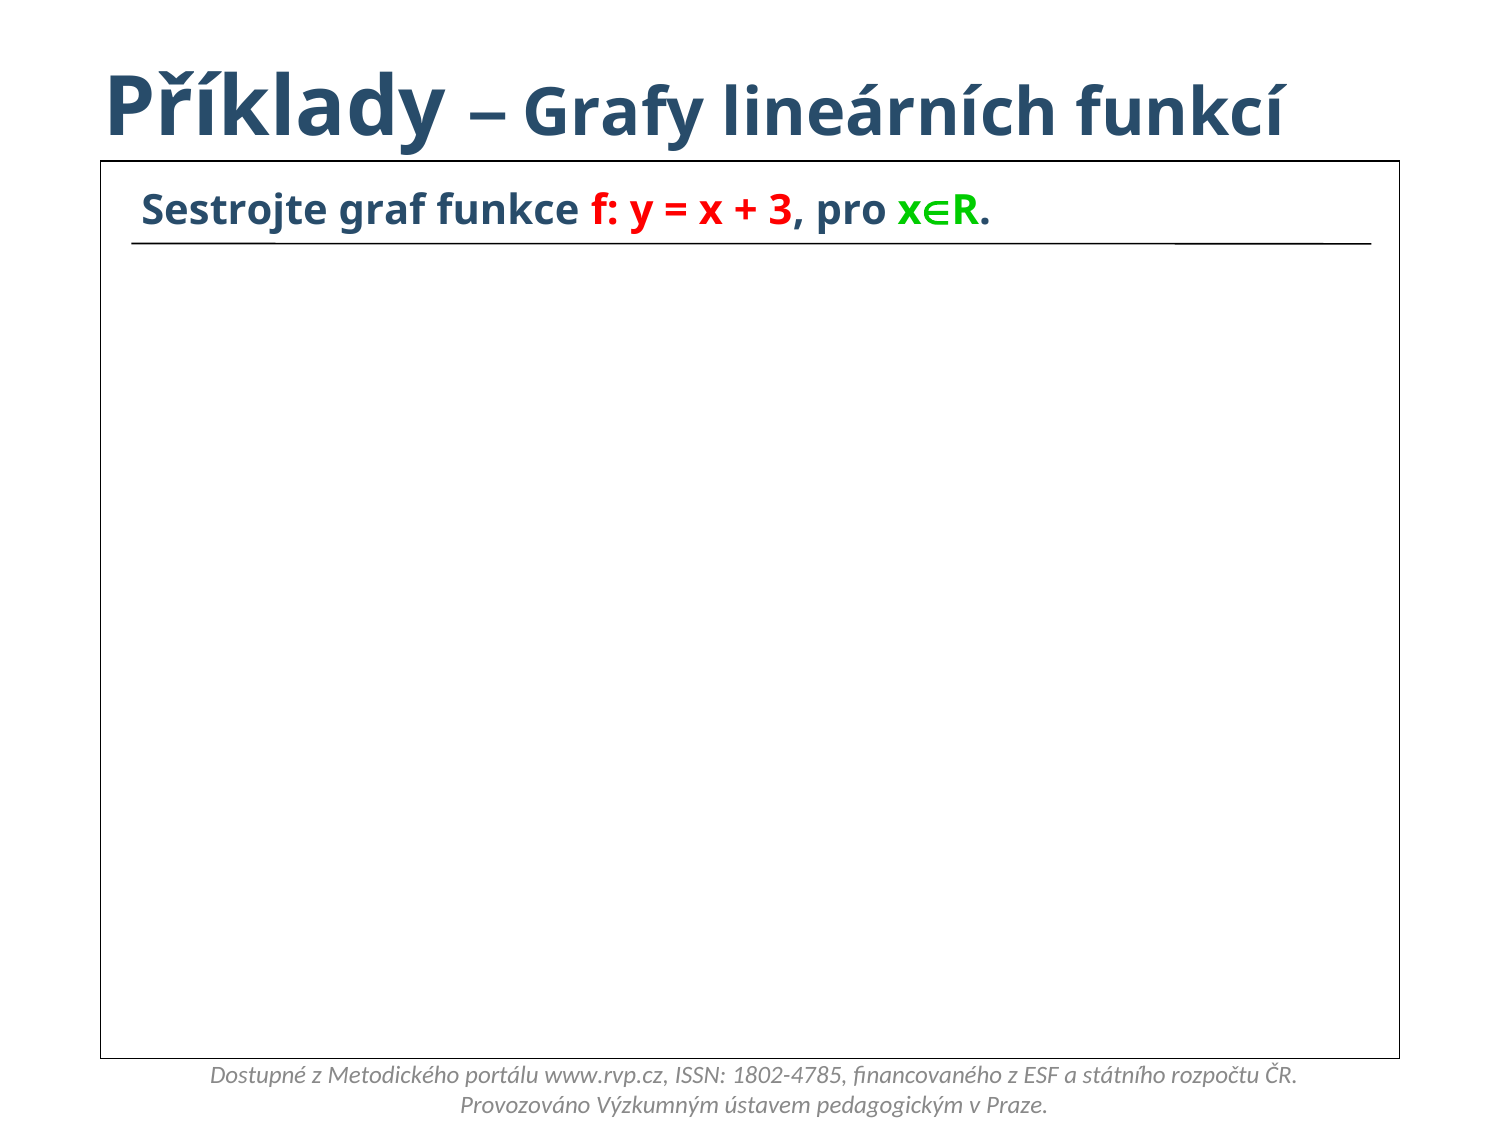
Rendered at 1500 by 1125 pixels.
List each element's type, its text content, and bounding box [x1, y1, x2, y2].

text_box [100, 190, 1400, 1059]
title Příklady – Grafy lineárních funkcí [88, 39, 1414, 190]
text_box Sestrojte graf funkce f: y = x + 3, pro xR. [126, 160, 1367, 256]
